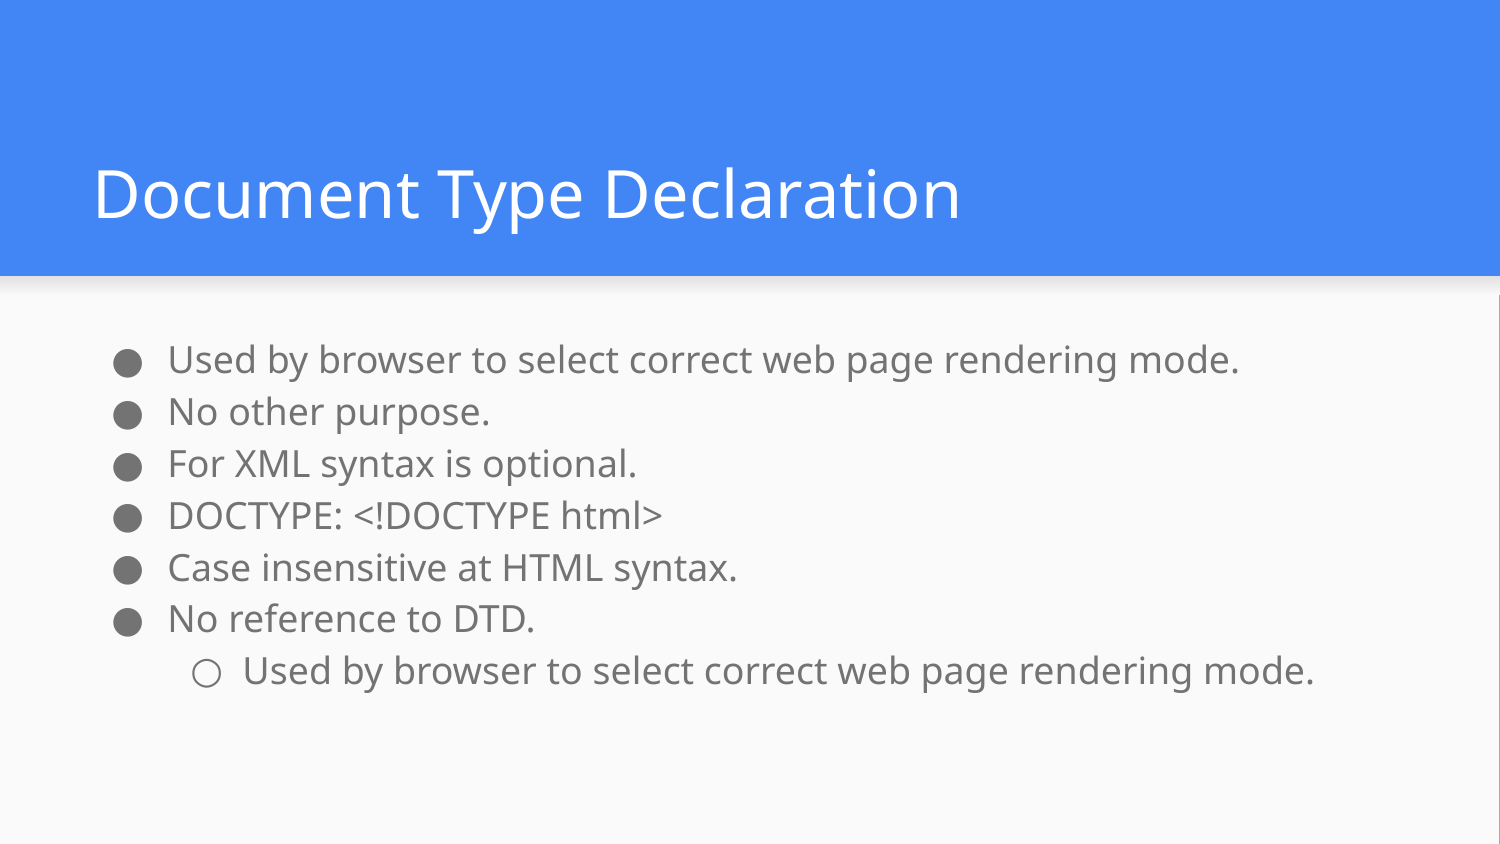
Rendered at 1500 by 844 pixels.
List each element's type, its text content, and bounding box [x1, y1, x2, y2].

list Used by browser to select correct web page rendering mode. No other purpose. For XML syntax is optional. DOCTYPE: <!DOCTYPE html> Case insensitive at HTML syntax. No reference to DTD. Used by browser to select correct web page rendering mode. [77, 314, 1427, 760]
title Document Type Declaration [77, 121, 1427, 248]
